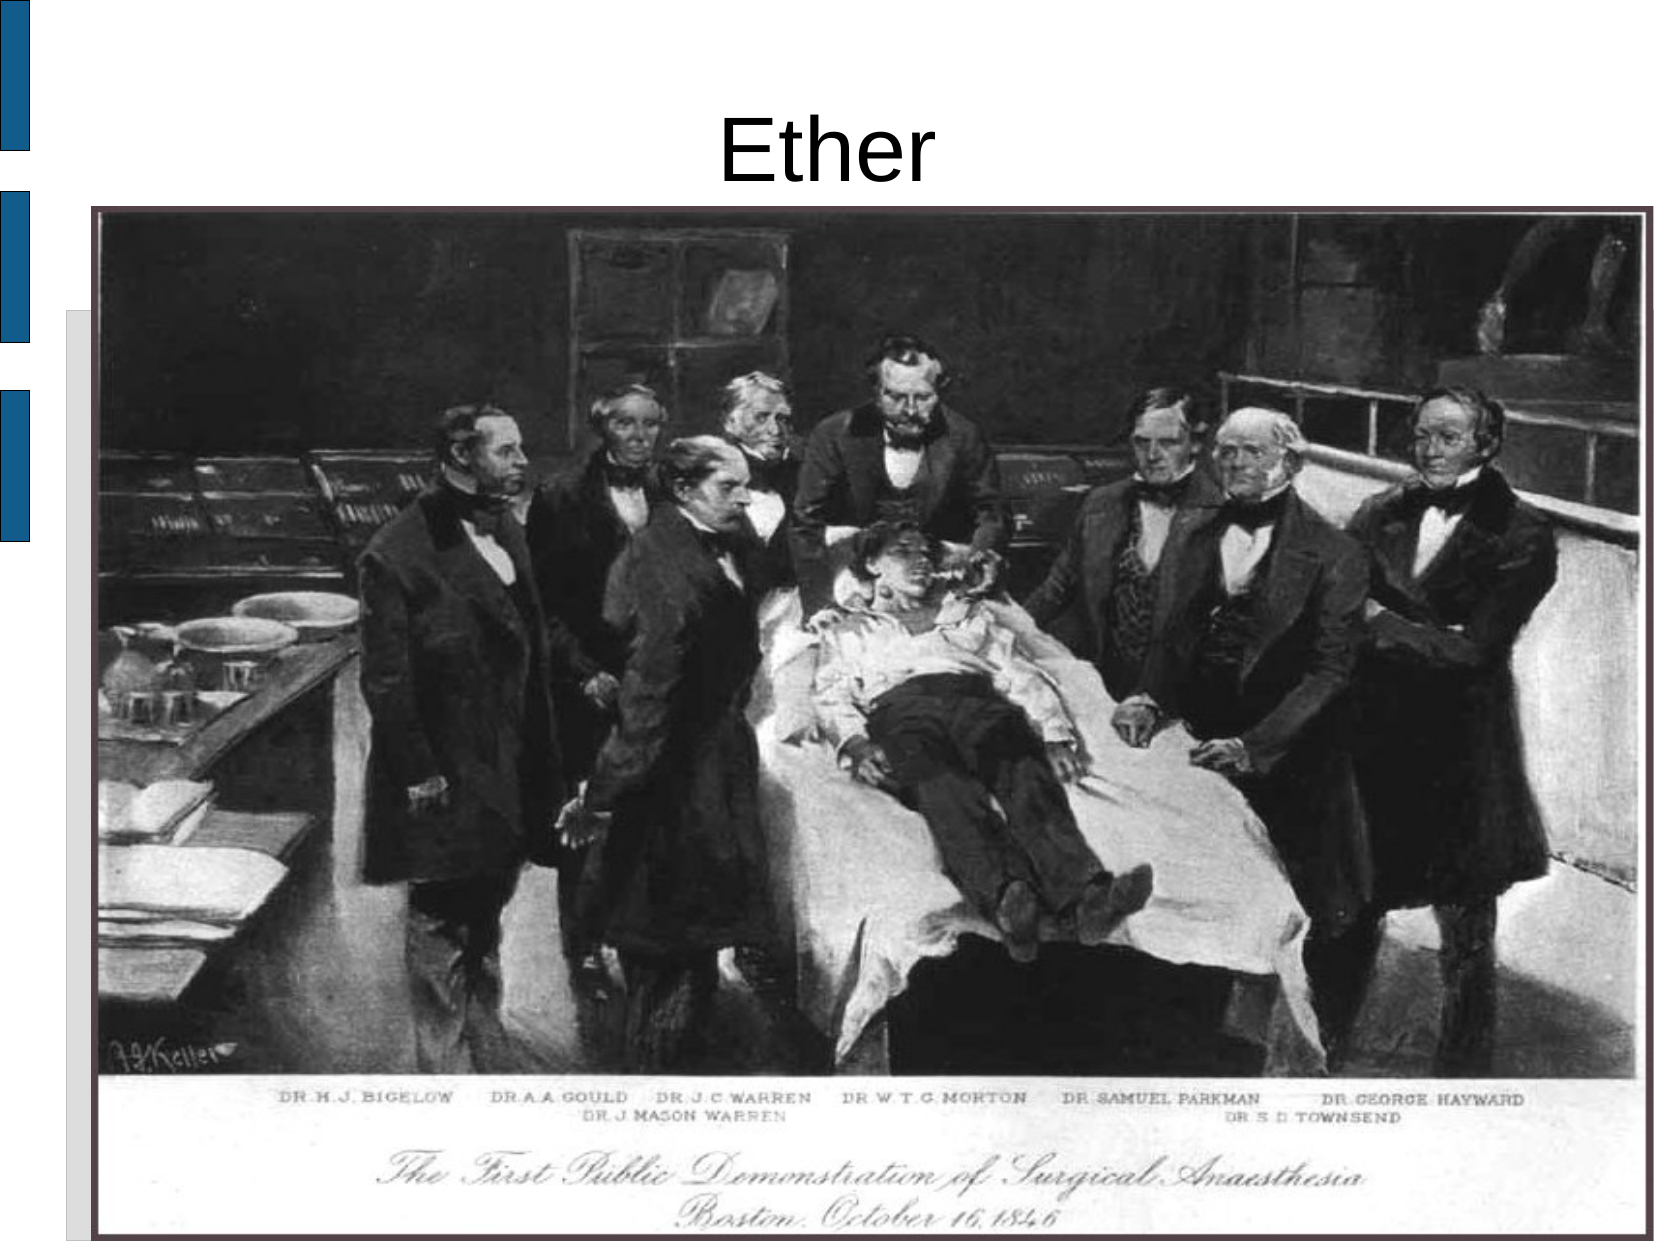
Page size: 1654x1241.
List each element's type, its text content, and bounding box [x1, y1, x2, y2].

picture [91, 206, 1654, 1241]
title Ether [121, 53, 1534, 206]
